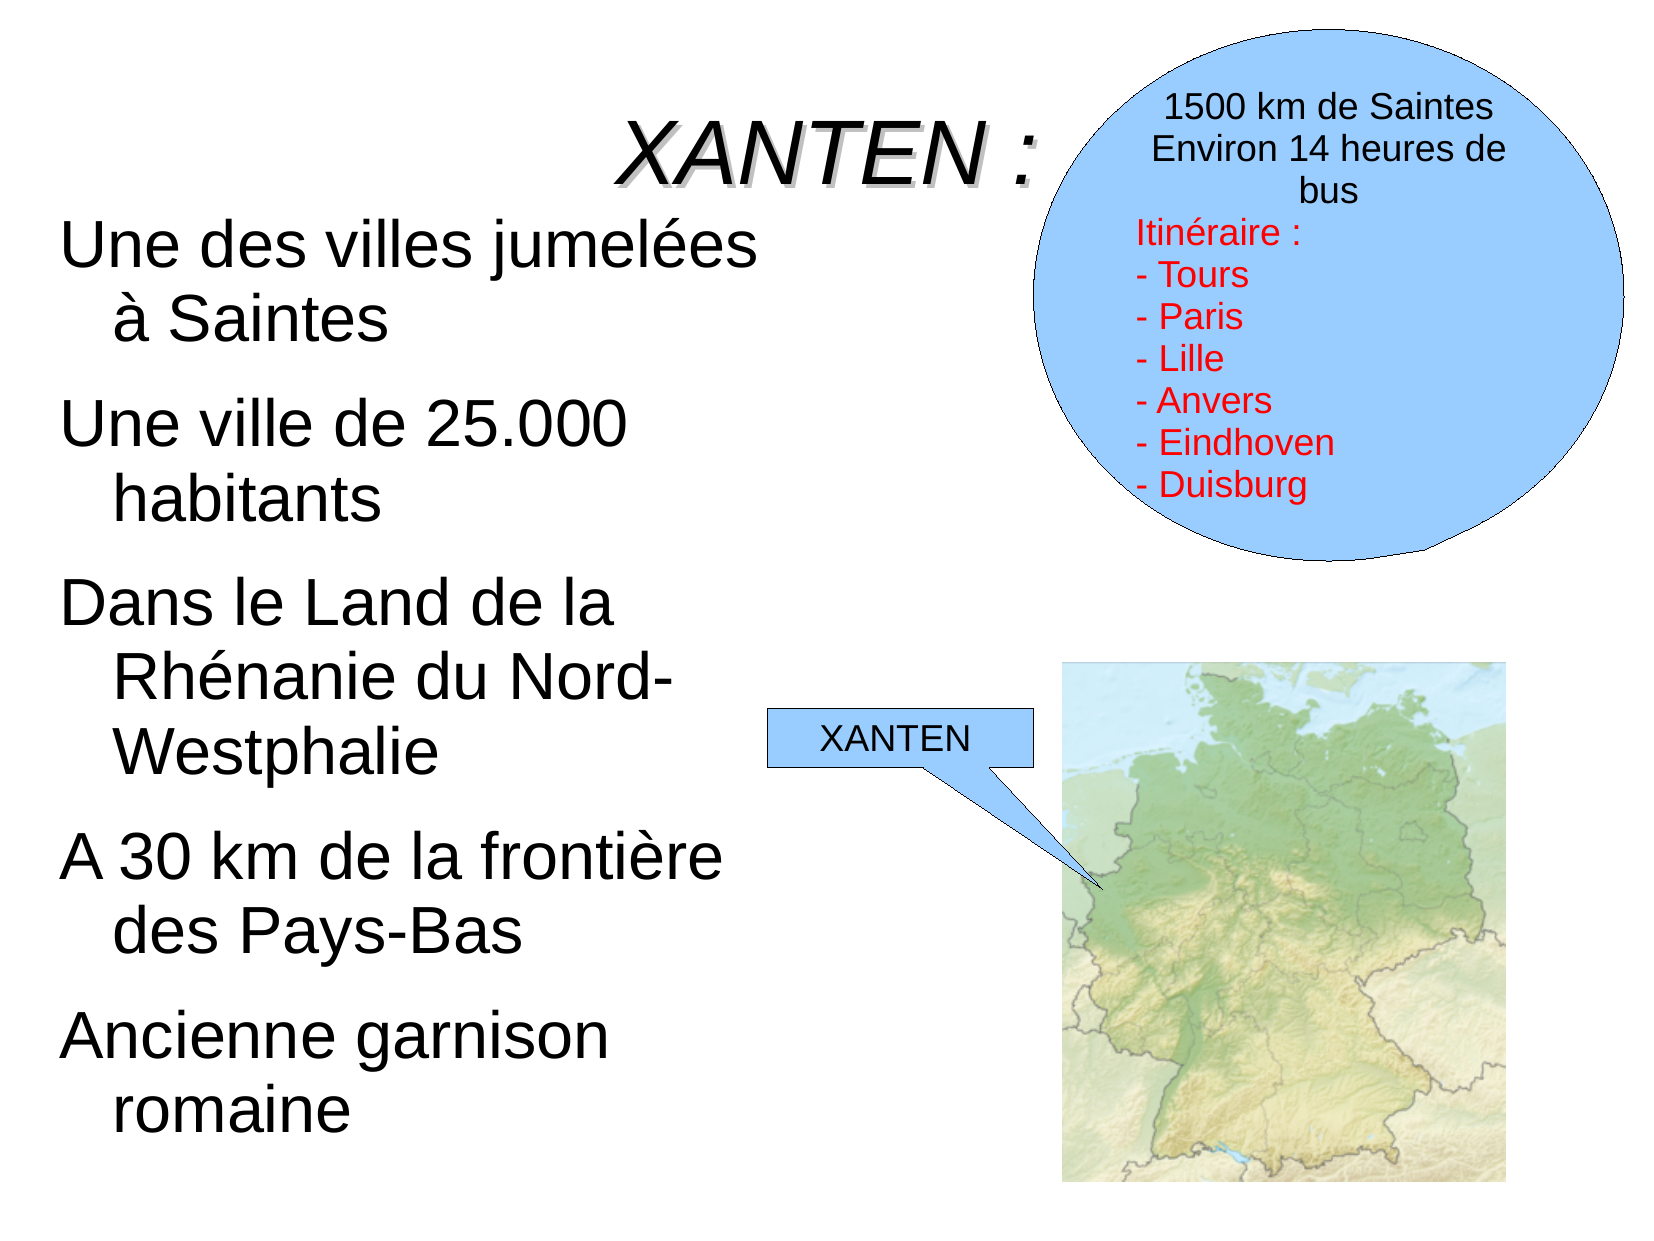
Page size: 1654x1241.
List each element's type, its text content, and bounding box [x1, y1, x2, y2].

title XANTEN : [82, 56, 1198, 250]
text_box 1500 km de Saintes Environ 14 heures de bus Itinéraire : - Tours - Paris - Lille - Anvers - Eindhoven - Duisburg [1033, 29, 1625, 562]
picture [1062, 662, 1506, 1182]
text_box XANTEN [767, 708, 1103, 890]
list Une des villes jumelées à Saintes Une ville de 25.000 habitants Dans le Land de la Rhénanie du Nord-Westphalie A 30 km de la frontière des Pays-Bas Ancienne garnison romaine [41, 206, 768, 1148]
title XANTEN : [1460, 56, 1571, 142]
